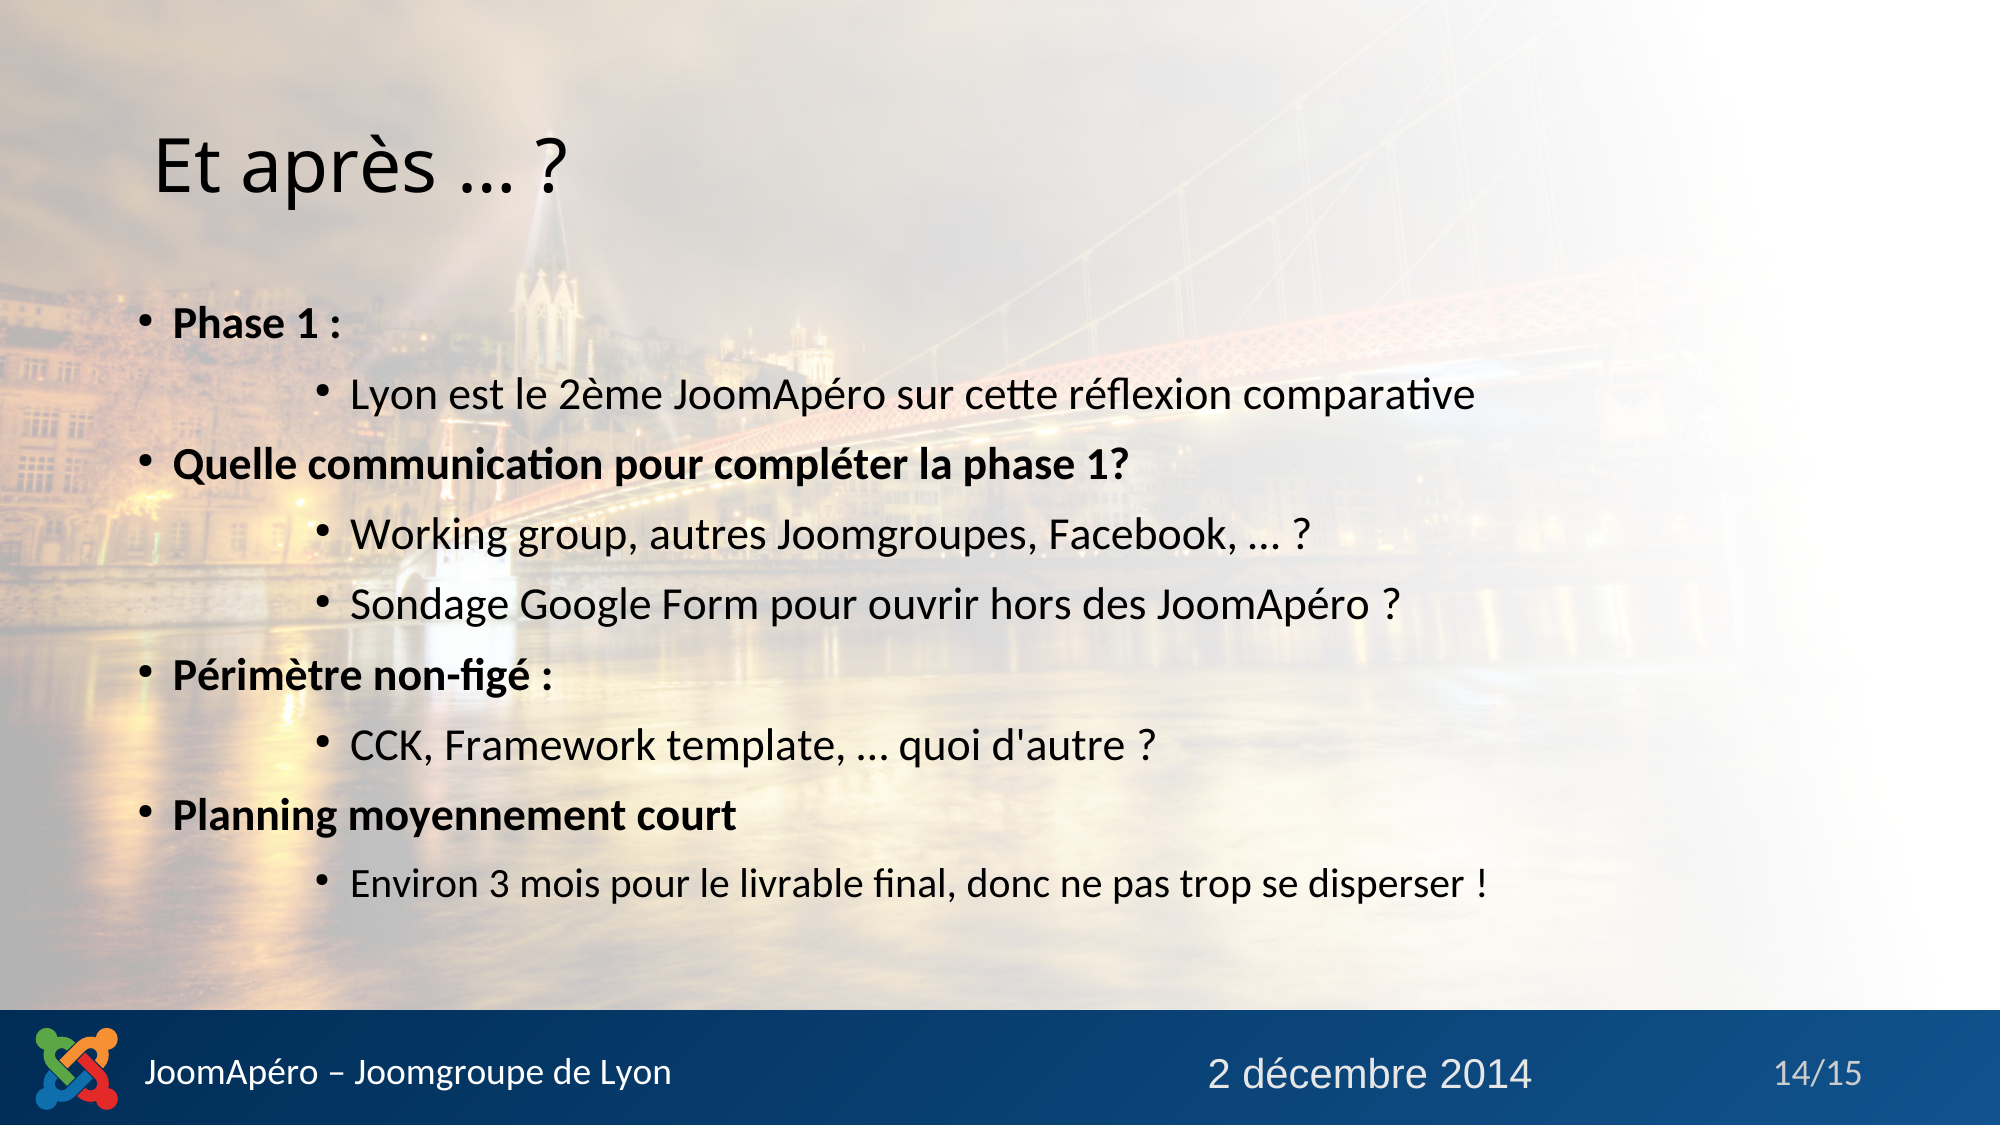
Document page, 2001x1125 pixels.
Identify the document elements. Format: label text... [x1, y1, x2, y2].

picture [0, 0, 2001, 1125]
subtitle Phase 1 : Lyon est le 2ème JoomApéro sur cette réflexion comparative Quelle communication pour compléter la phase 1? Working group, autres Joomgroupes, Facebook, … ? Sondage Google Form pour ouvrir hors des JoomApéro ? Périmètre non-figé : CCK, Framework template, … quoi d'autre ? Planning moyennement court Environ 3 mois pour le livrable final, donc ne pas trop se disperser ! [137, 299, 1863, 1014]
title Et après … ? [137, 59, 1863, 278]
